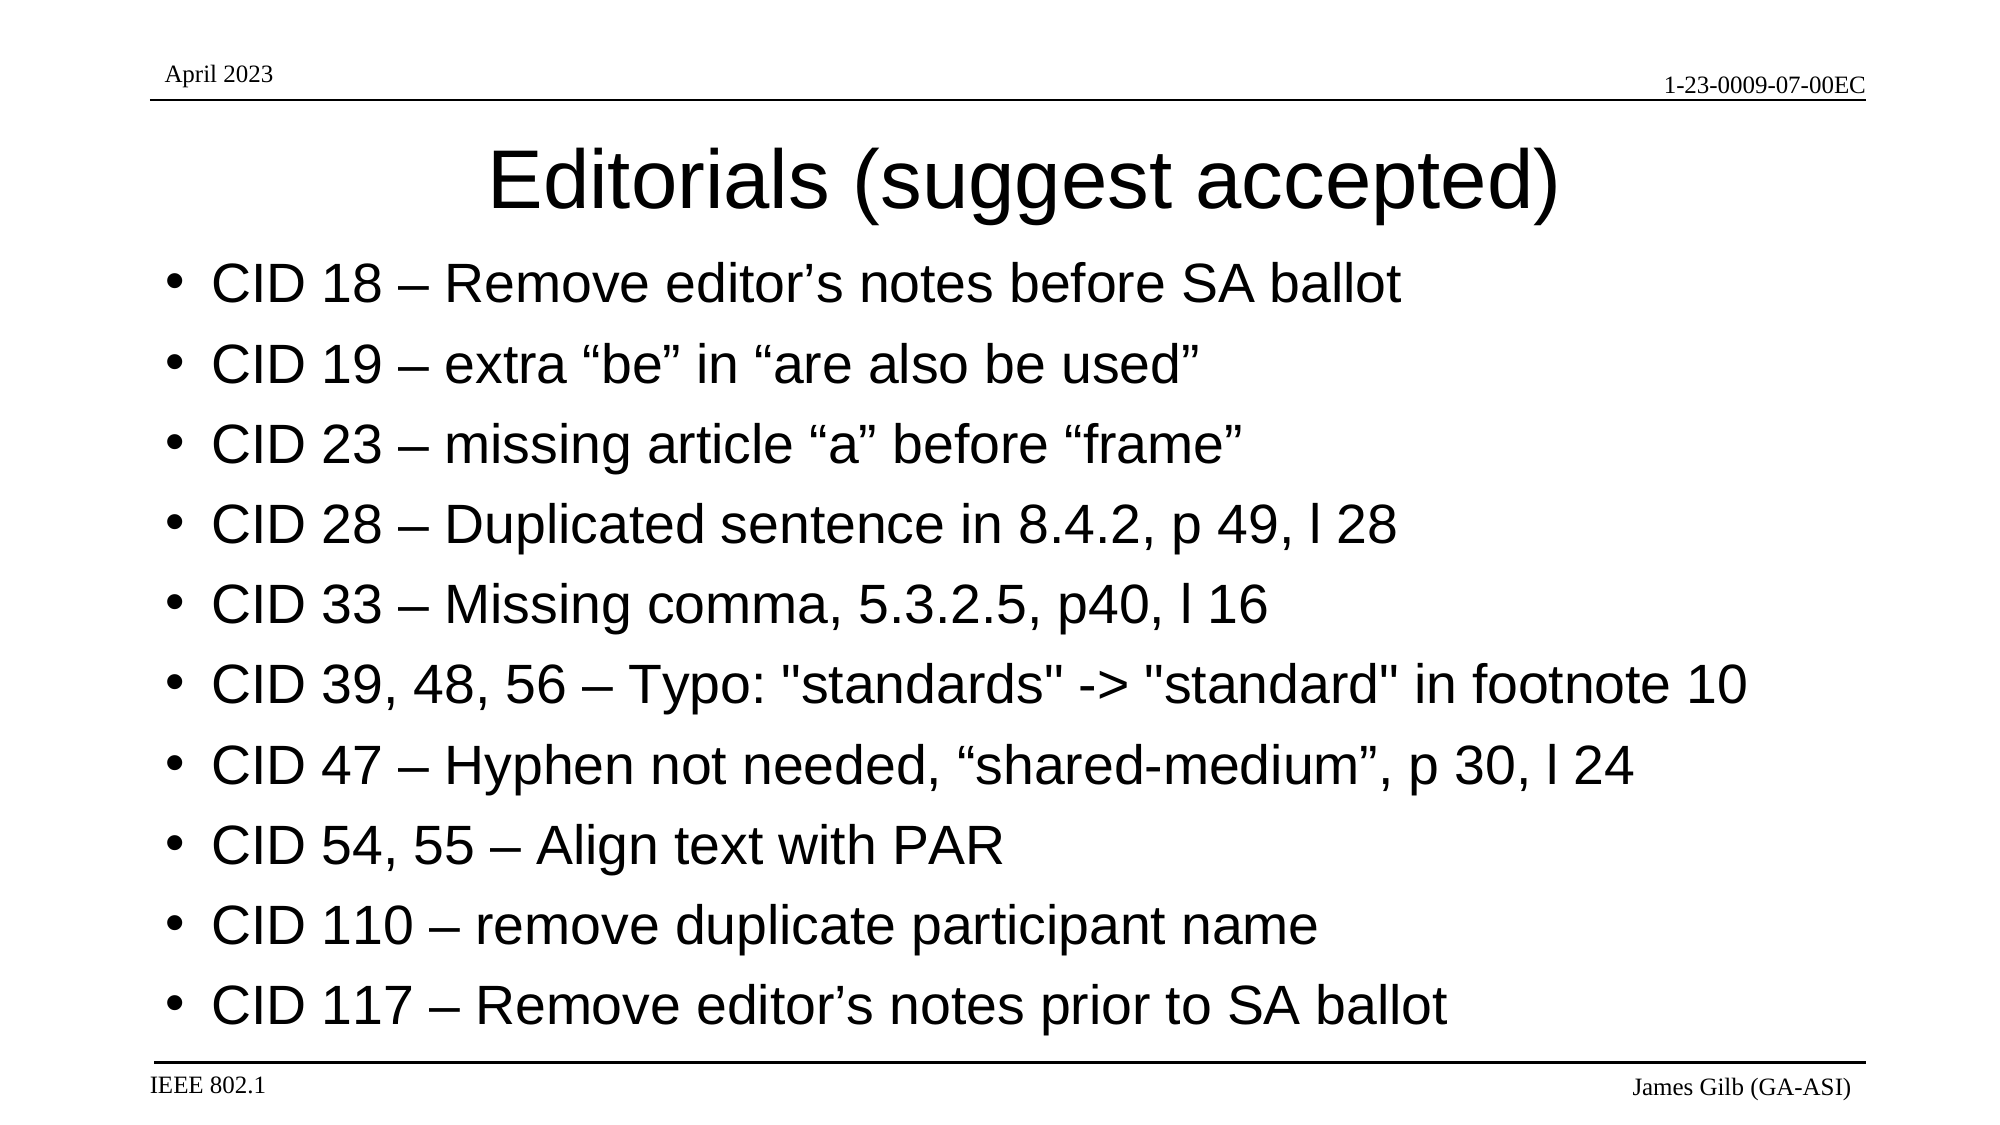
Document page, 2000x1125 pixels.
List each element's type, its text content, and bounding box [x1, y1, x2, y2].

title Editorials (suggest accepted) [149, 112, 1900, 238]
list CID 18 – Remove editor’s notes before SA ballot CID 19 – extra “be” in “are also be used” CID 23 – missing article “a” before “frame” CID 28 – Duplicated sentence in 8.4.2, p 49, l 28 CID 33 – Missing comma, 5.3.2.5, p40, l 16 CID 39, 48, 56 – Typo: "standards" -> "standard" in footnote 10 CID 47 – Hyphen not needed, “shared-medium”, p 30, l 24 CID 54, 55 – Align text with PAR CID 110 – remove duplicate participant name CID 117 – Remove editor’s notes prior to SA ballot [149, 239, 1900, 1051]
